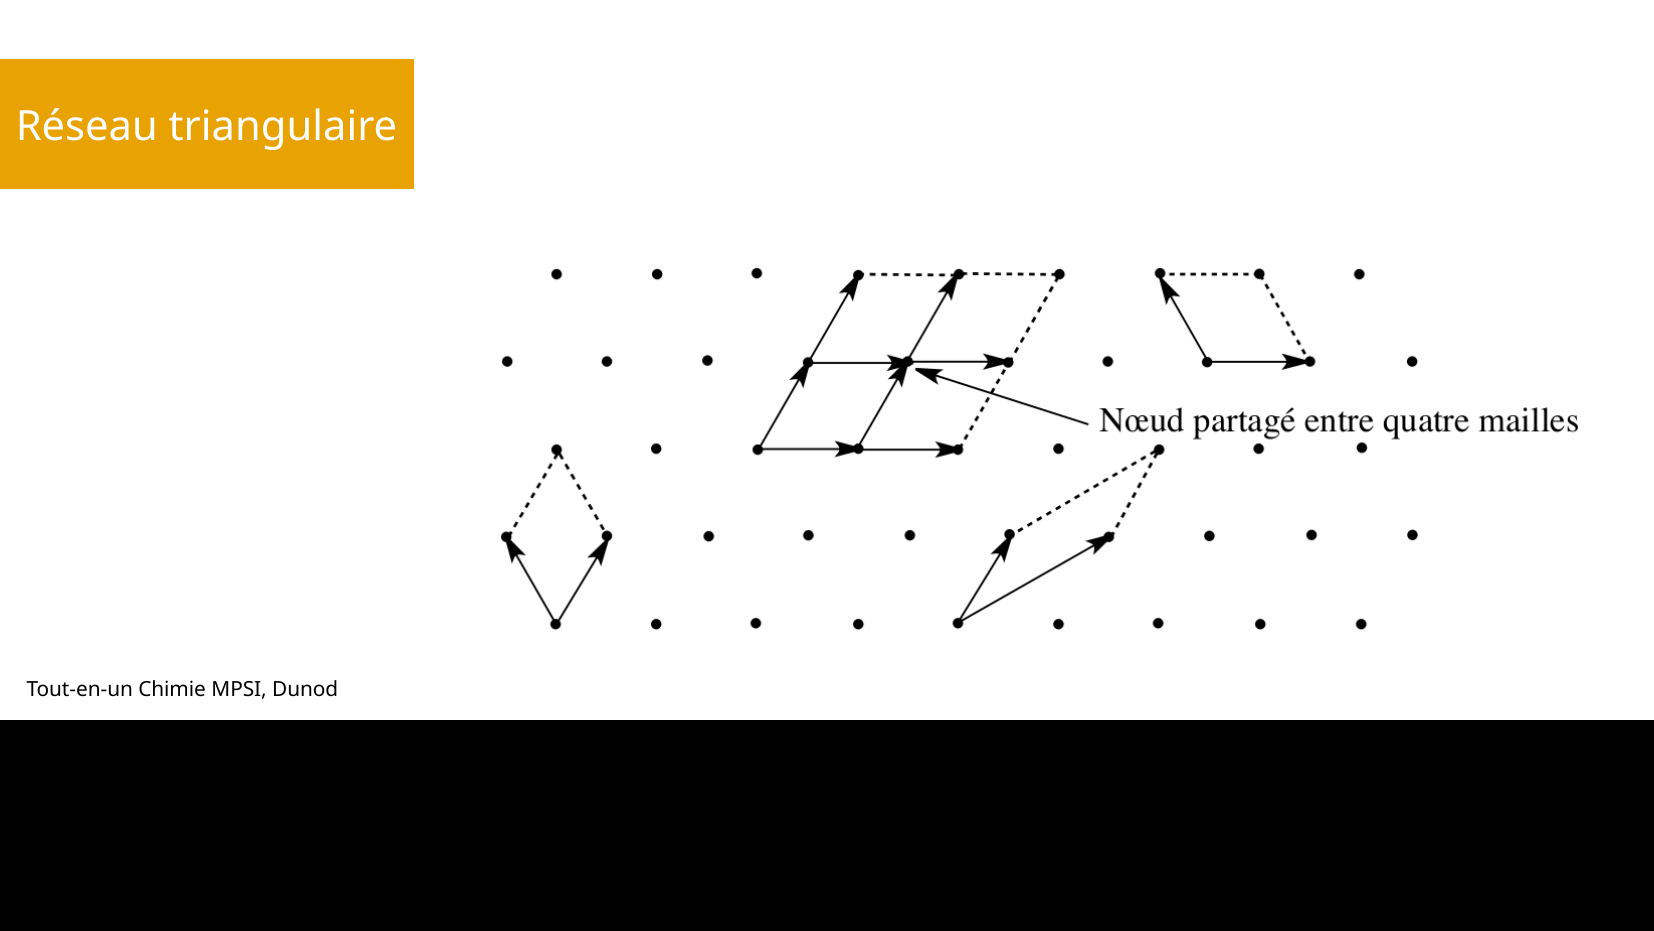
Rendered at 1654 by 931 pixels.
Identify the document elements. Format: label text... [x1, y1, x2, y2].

text_box Tout-en-un Chimie MPSI, Dunod [11, 667, 332, 709]
picture [462, 247, 1595, 640]
text_box [0, 720, 1654, 931]
text_box Réseau triangulaire [0, 59, 414, 189]
